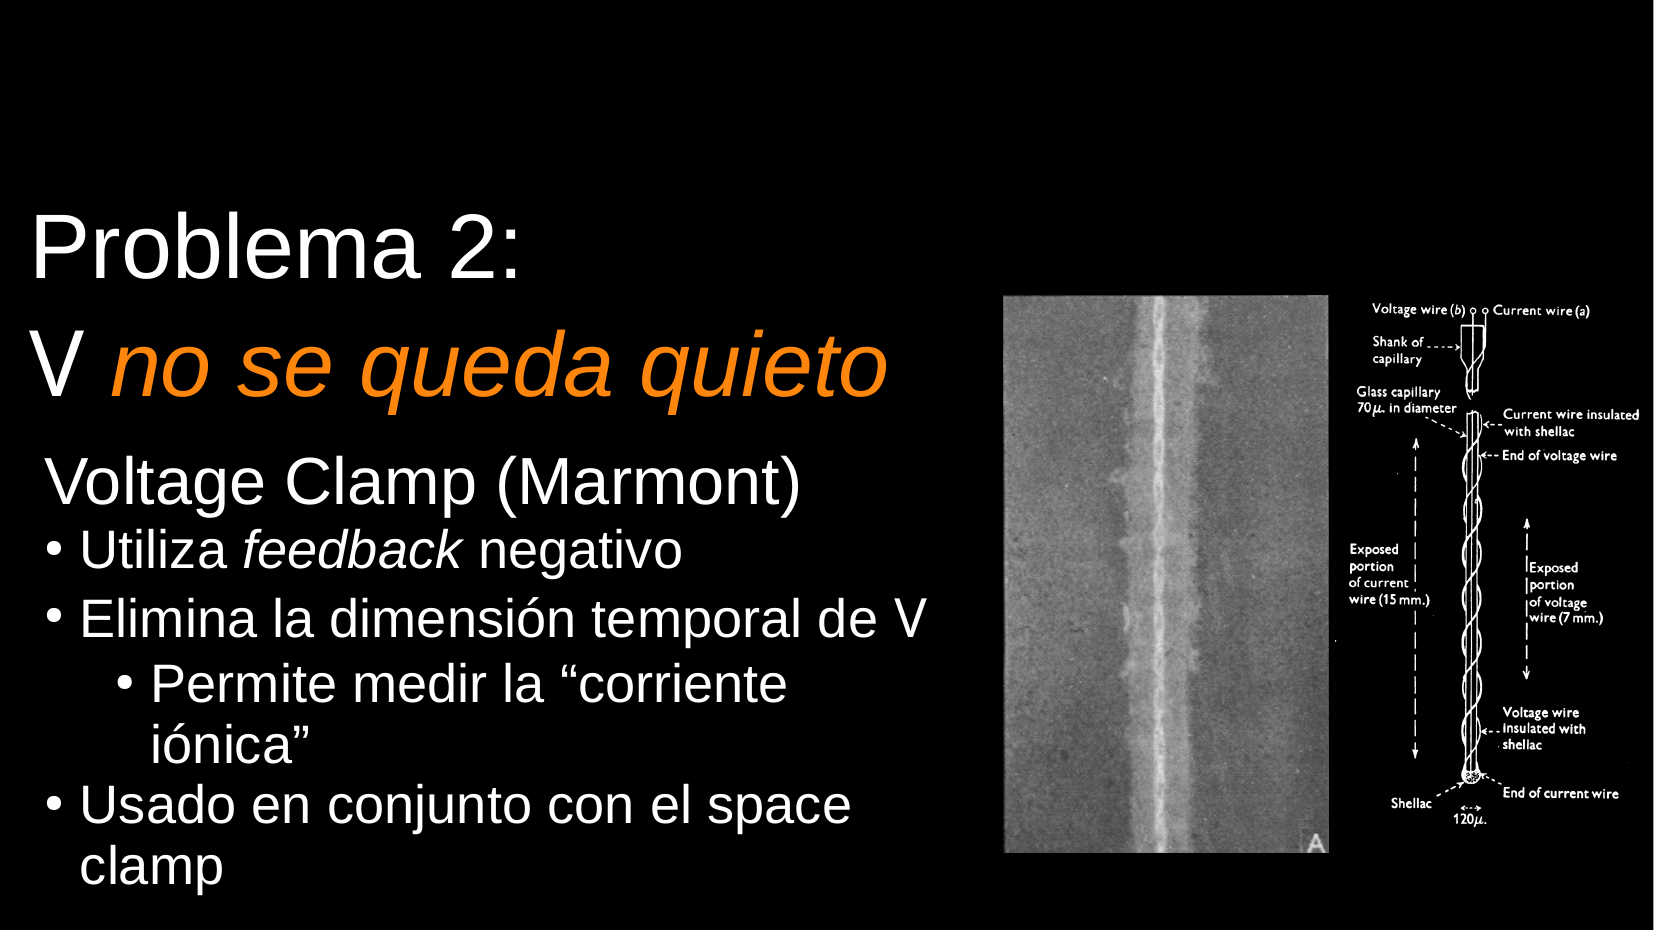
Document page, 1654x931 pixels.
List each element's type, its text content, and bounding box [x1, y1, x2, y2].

text_box Voltage Clamp (Marmont) Utiliza feedback negativo Elimina la dimensión temporal de V Permite medir la “corriente iónica” Usado en conjunto con el space clamp [29, 437, 975, 901]
picture [1003, 295, 1646, 853]
title Problema 2: V no se queda quieto [29, 155, 945, 437]
